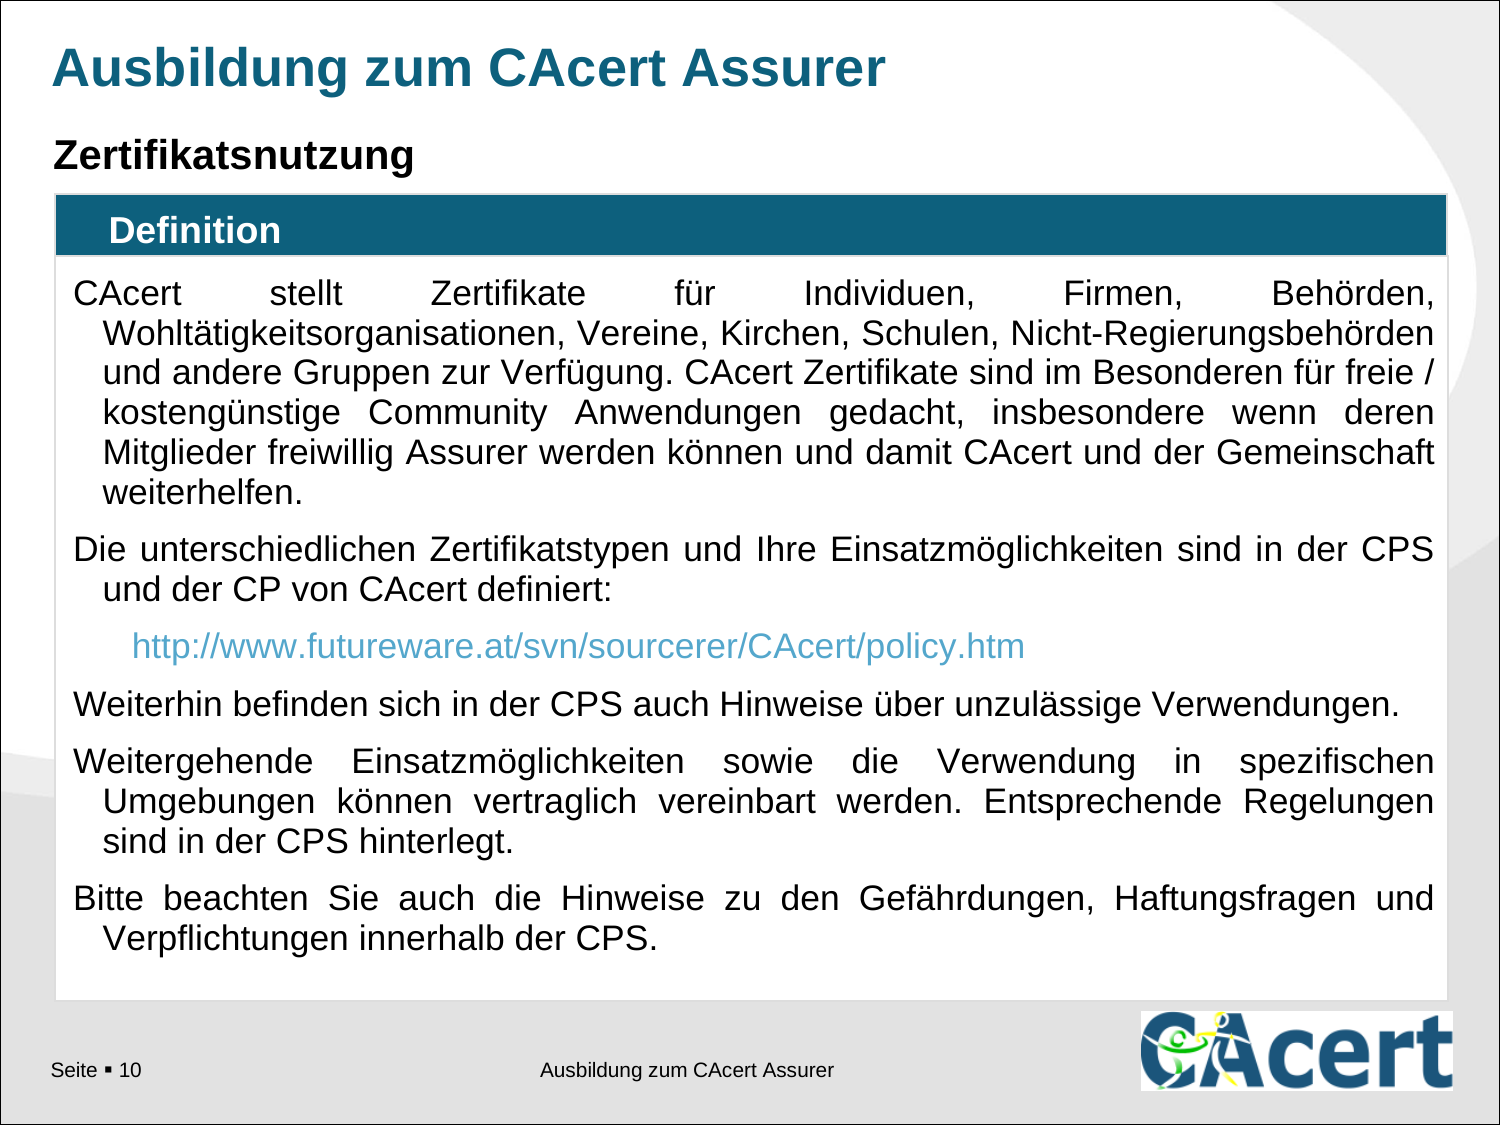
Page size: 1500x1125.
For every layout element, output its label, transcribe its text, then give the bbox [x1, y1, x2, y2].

text_box Zertifikatsnutzung [53, 125, 1448, 185]
picture [1, 1, 1499, 1124]
title Ausbildung zum CAcert Assurer [51, 19, 1450, 118]
text_box Definition [55, 193, 1447, 255]
text_box CAcert stellt Zertifikate für Individuen, Firmen, Behörden, Wohltätigkeitsorganisationen, Vereine, Kirchen, Schulen, Nicht-Regierungsbehörden und andere Gruppen zur Verfügung. CAcert Zertifikate sind im Besonderen für freie / kostengünstige Community Anwendungen gedacht, insbesondere wenn deren Mitglieder freiwillig Assurer werden können und damit CAcert und der Gemeinschaft weiterhelfen. Die unterschiedlichen Zertifikatstypen und Ihre Einsatzmöglichkeiten sind in der CPS und der CP von CAcert definiert: http://www.futureware.at/svn/sourcerer/CAcert/policy.htm Weiterhin befinden sich in der CPS auch Hinweise über unzulässige Verwendungen. Weitergehende Einsatzmöglichkeiten sowie die Verwendung in spezifischen Umgebungen können vertraglich vereinbart werden. Entsprechende Regelungen sind in der CPS hinterlegt. Bitte beachten Sie auch die Hinweise zu den Gefährdungen, Haftungsfragen und Verpflichtungen innerhalb der CPS. [55, 255, 1448, 1002]
